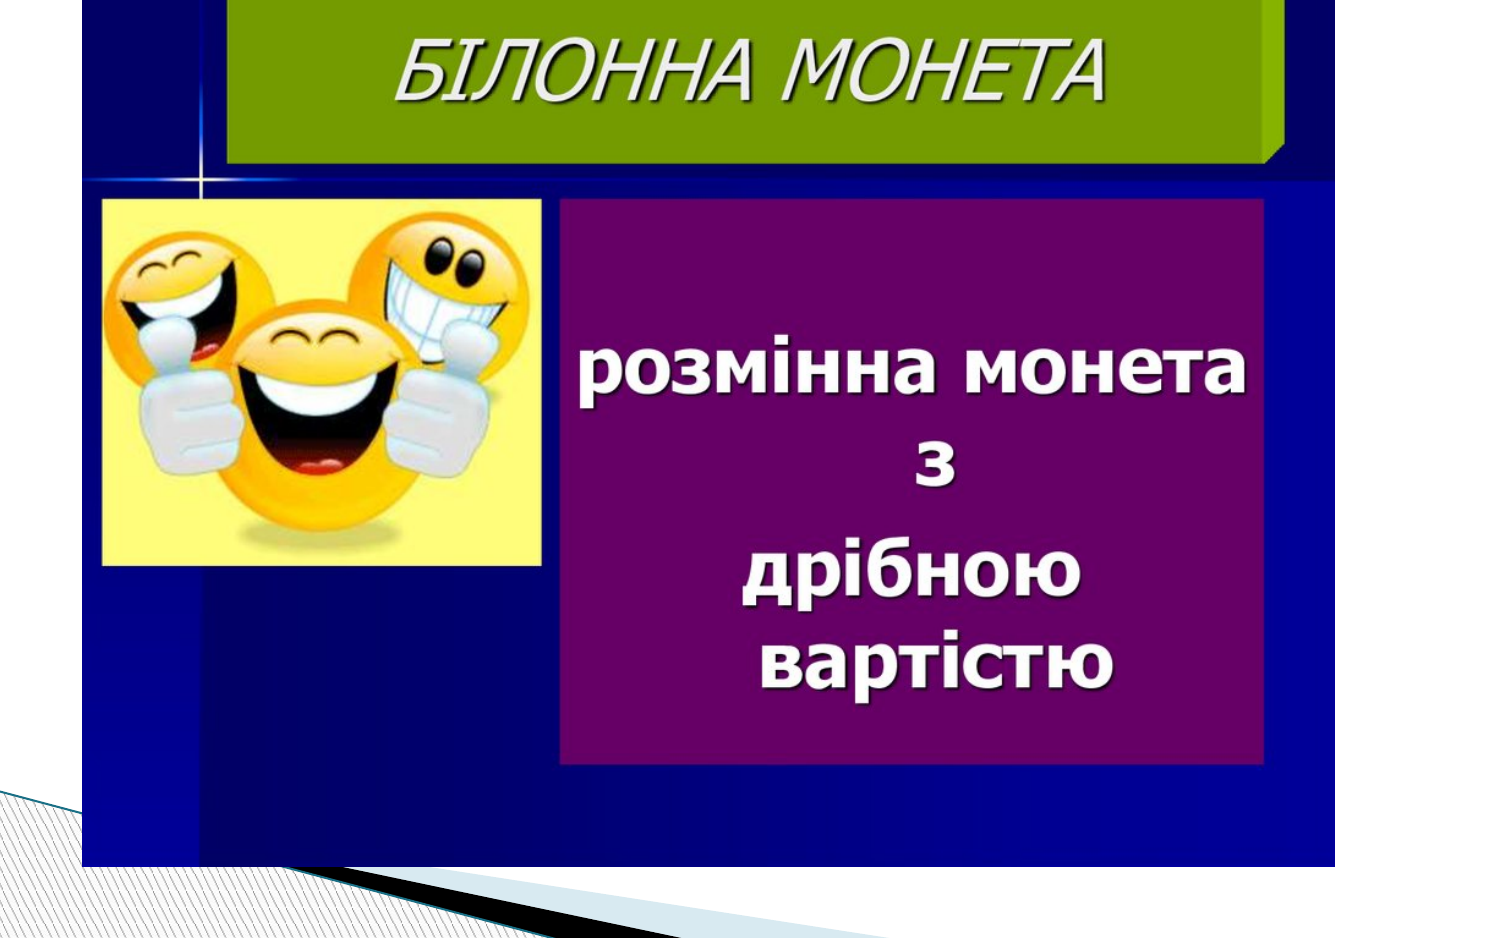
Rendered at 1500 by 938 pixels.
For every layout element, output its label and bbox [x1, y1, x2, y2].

picture [0, 0, 1335, 938]
